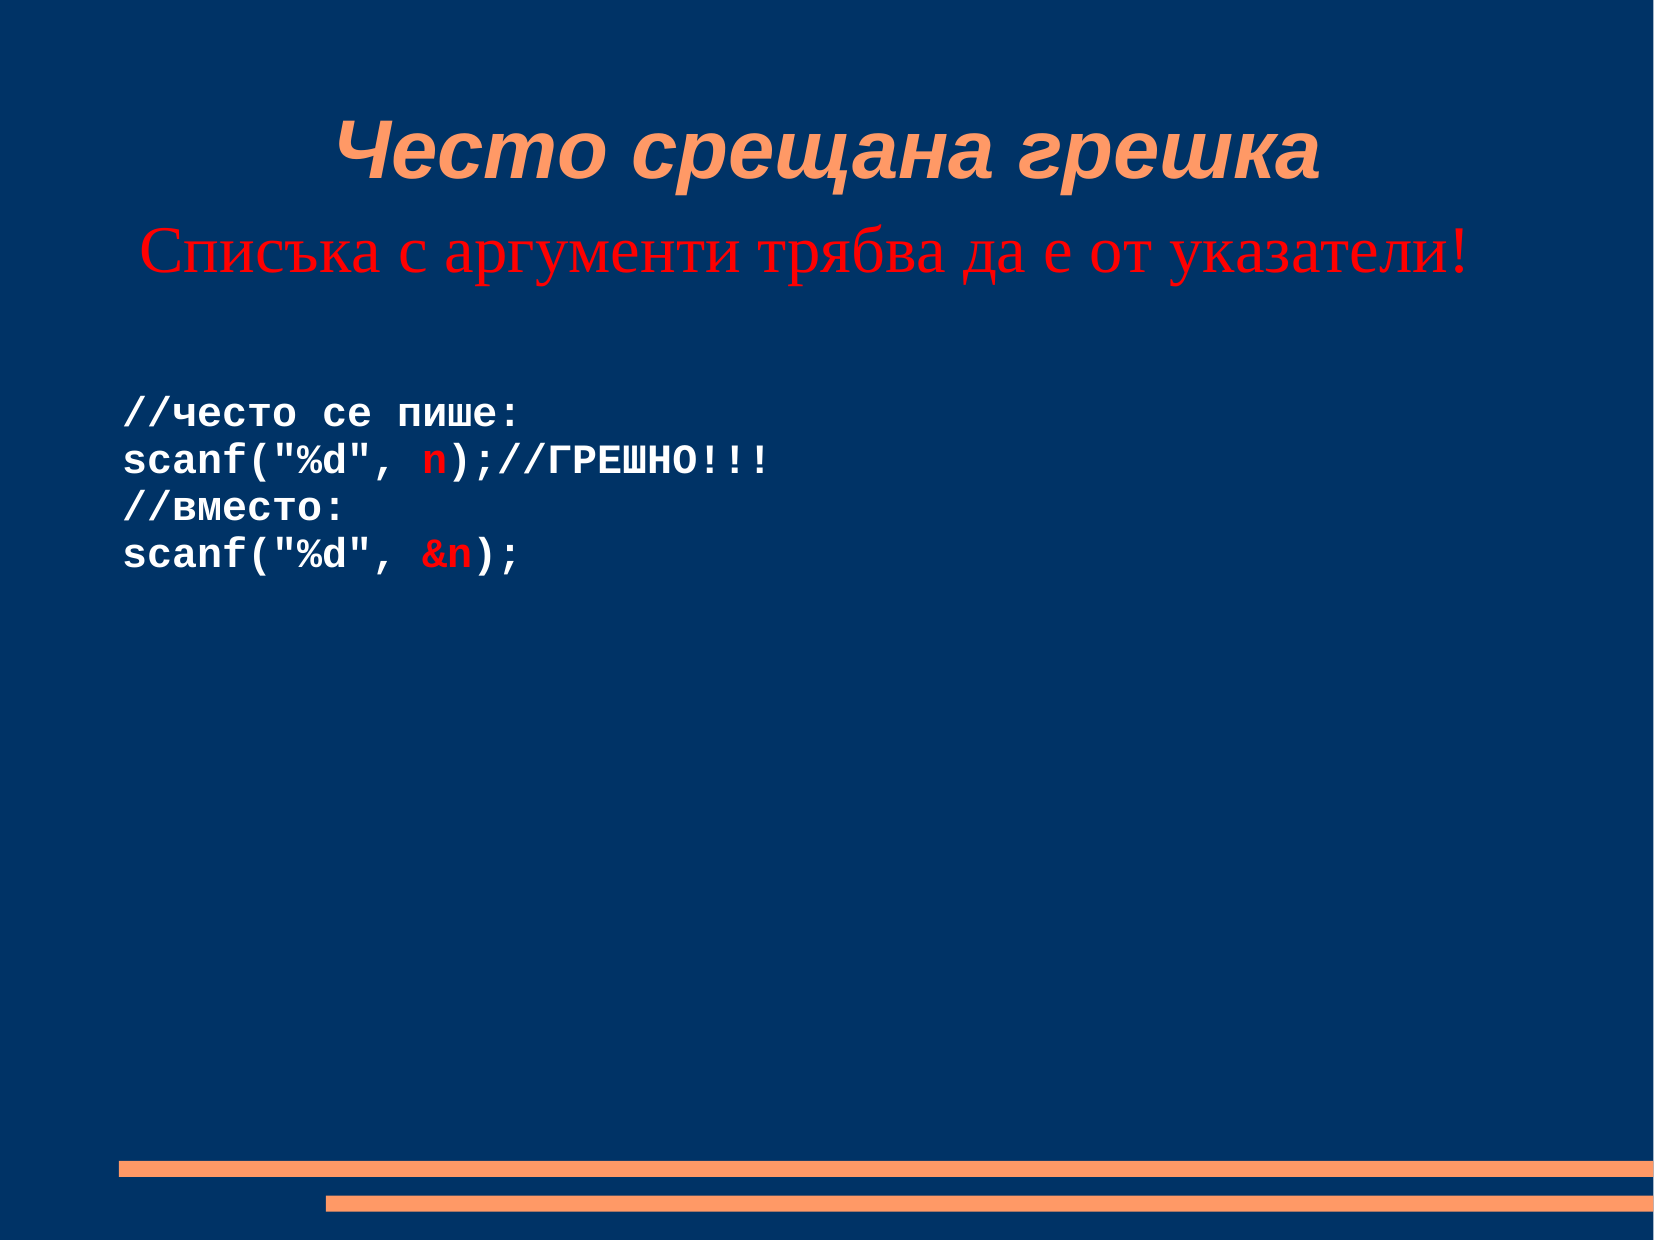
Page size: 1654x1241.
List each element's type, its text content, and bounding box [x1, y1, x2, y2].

title Често срещана грешка [121, 46, 1534, 213]
text_box //често се пише: scanf("%d", n);//ГРЕШНО!!! //вместо: scanf("%d", &n); [107, 383, 1654, 590]
list Списъка с аргументи трябва да е от указатели! [121, 213, 1632, 363]
